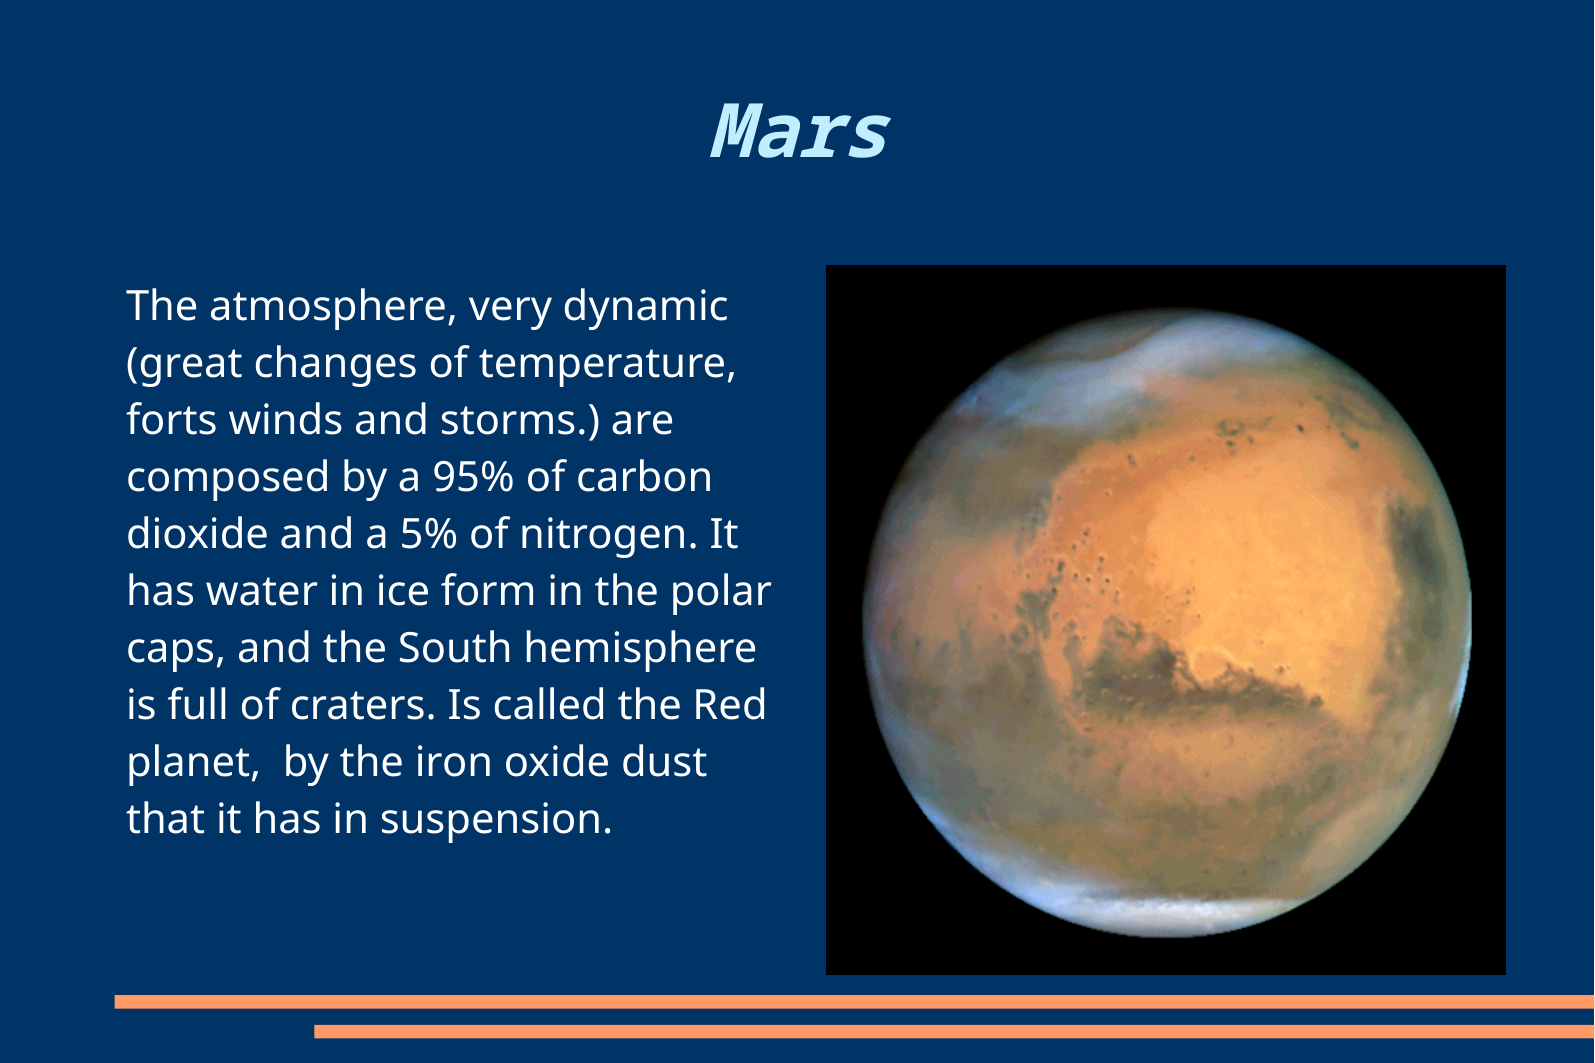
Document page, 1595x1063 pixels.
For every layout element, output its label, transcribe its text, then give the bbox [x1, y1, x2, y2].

list The atmosphere, very dynamic (great changes of temperature, forts winds and storms.) are composed by a 95% of carbon dioxide and a 5% of nitrogen. It has water in ice form in the polar caps, and the South hemisphere is full of craters. Is called the Red planet, by the iron oxide dust that it has in suspension. [117, 276, 795, 956]
picture [826, 265, 1506, 975]
title Mars [117, 47, 1479, 210]
